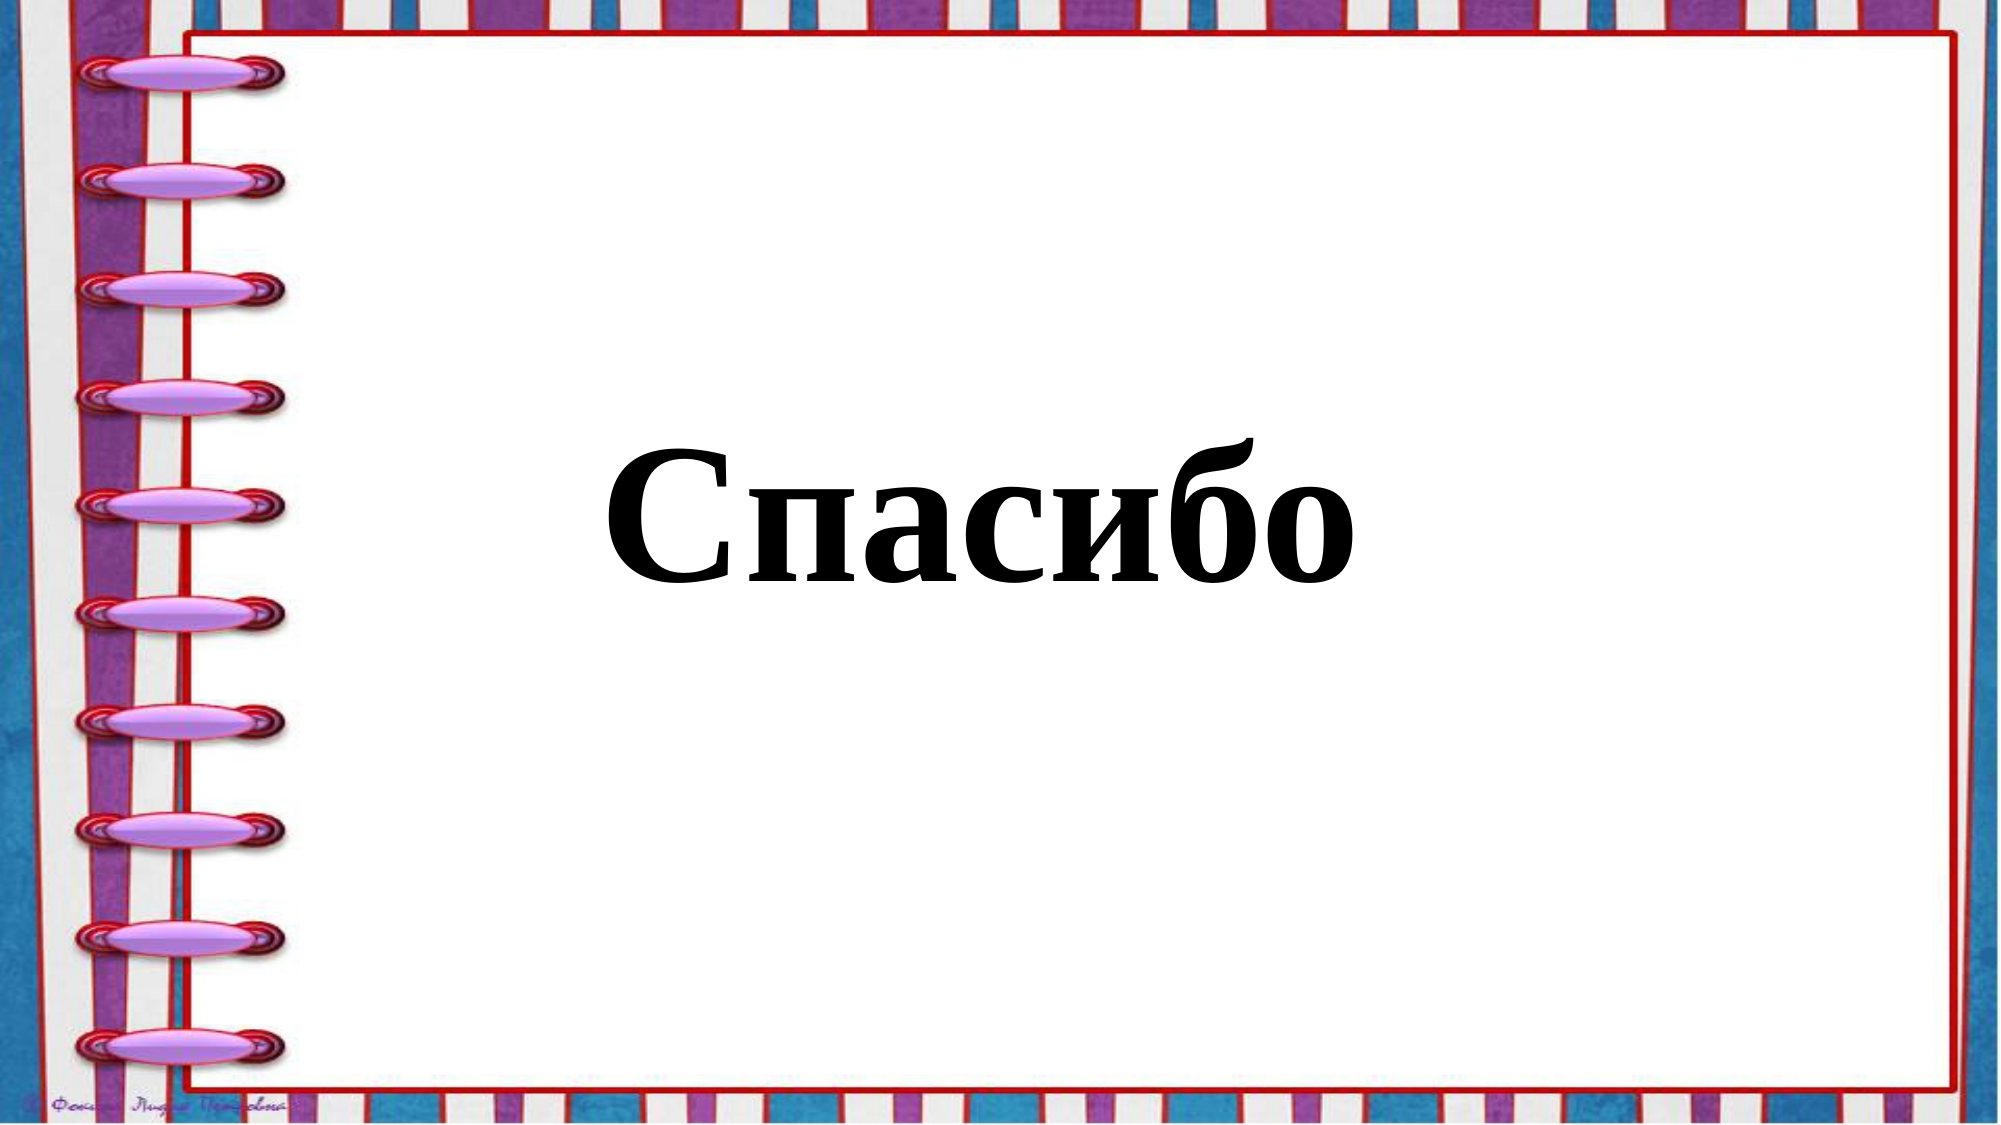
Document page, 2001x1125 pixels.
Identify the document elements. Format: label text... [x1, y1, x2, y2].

picture [0, 0, 2000, 1125]
text_box Спасибо [561, 373, 1400, 630]
